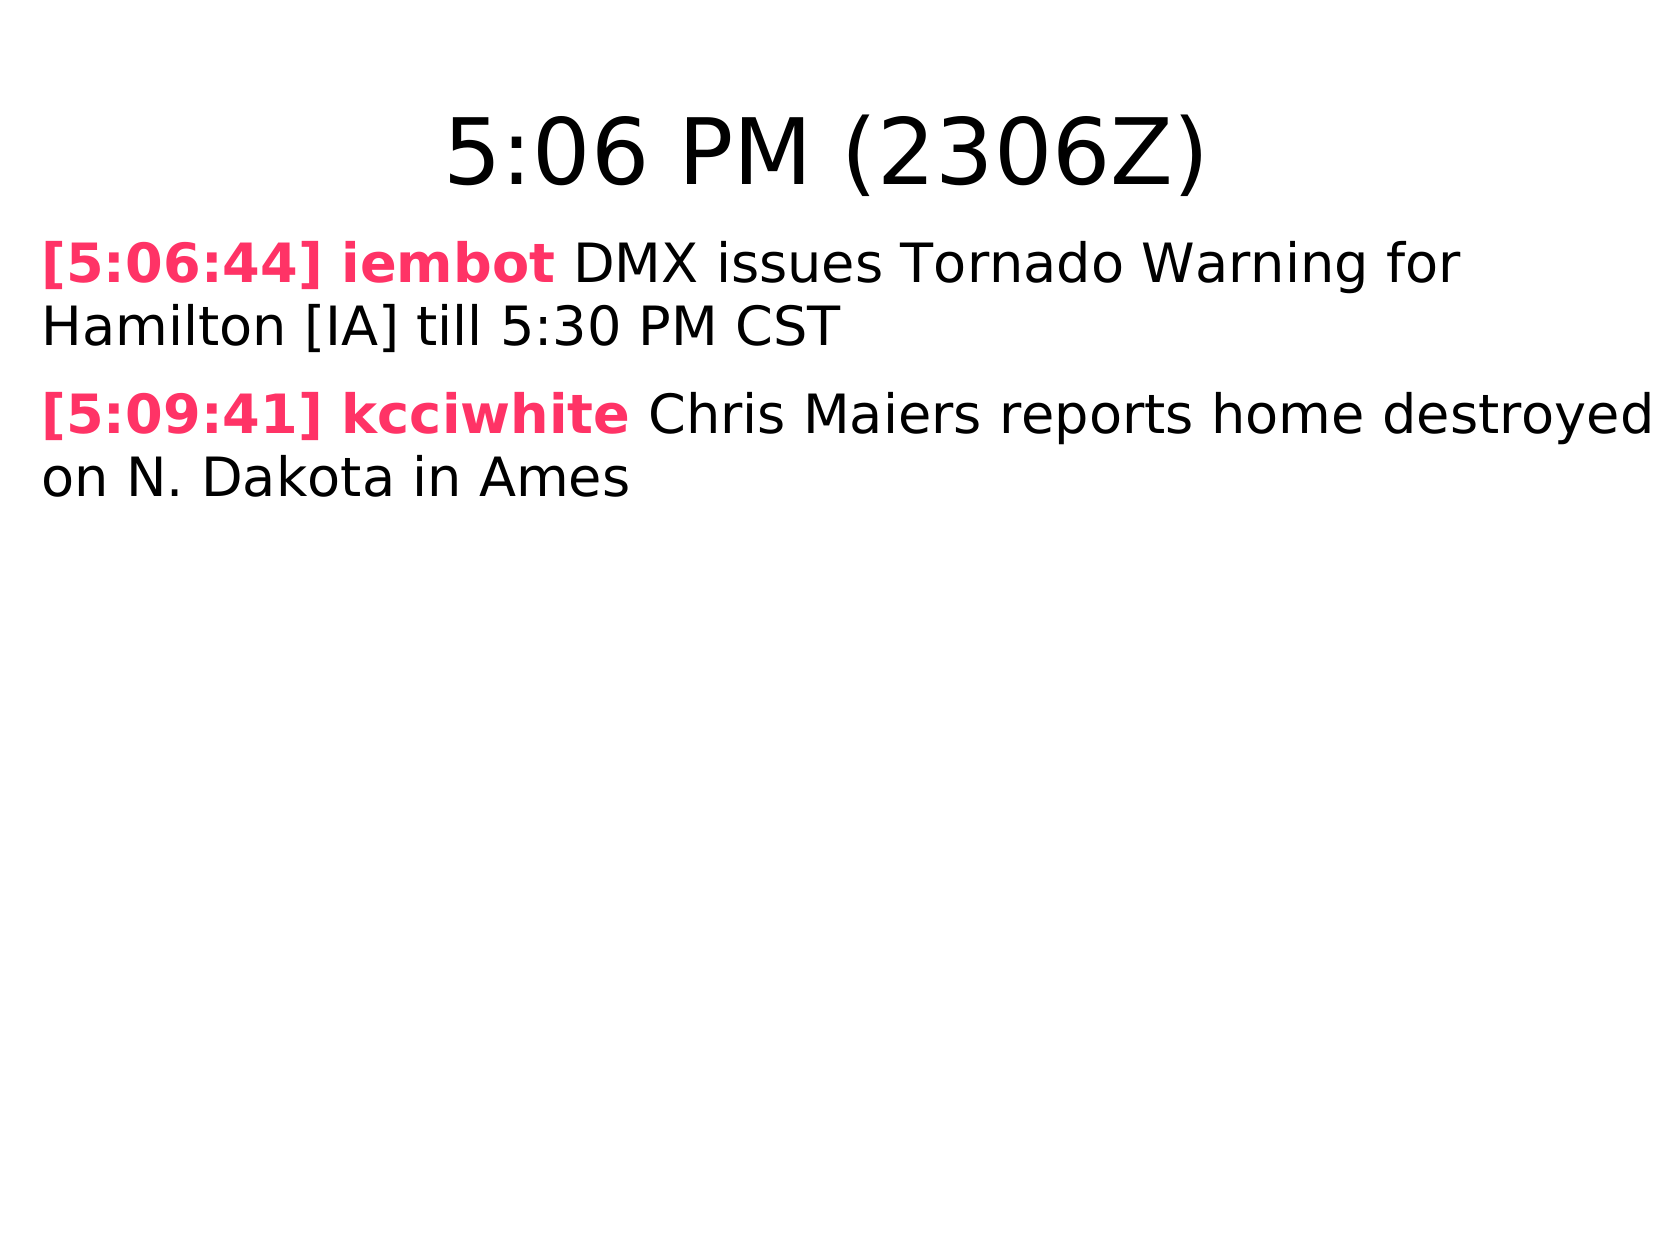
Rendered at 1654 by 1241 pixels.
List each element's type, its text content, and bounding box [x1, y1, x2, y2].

text_box [5:06:44] iembot DMX issues Tornado Warning for Hamilton [IA] till 5:30 PM CST [5:09:41] kcciwhite Chris Maiers reports home destroyed on N. Dakota in Ames [26, 225, 1654, 605]
title 5:06 PM (2306Z) [82, 49, 1571, 225]
